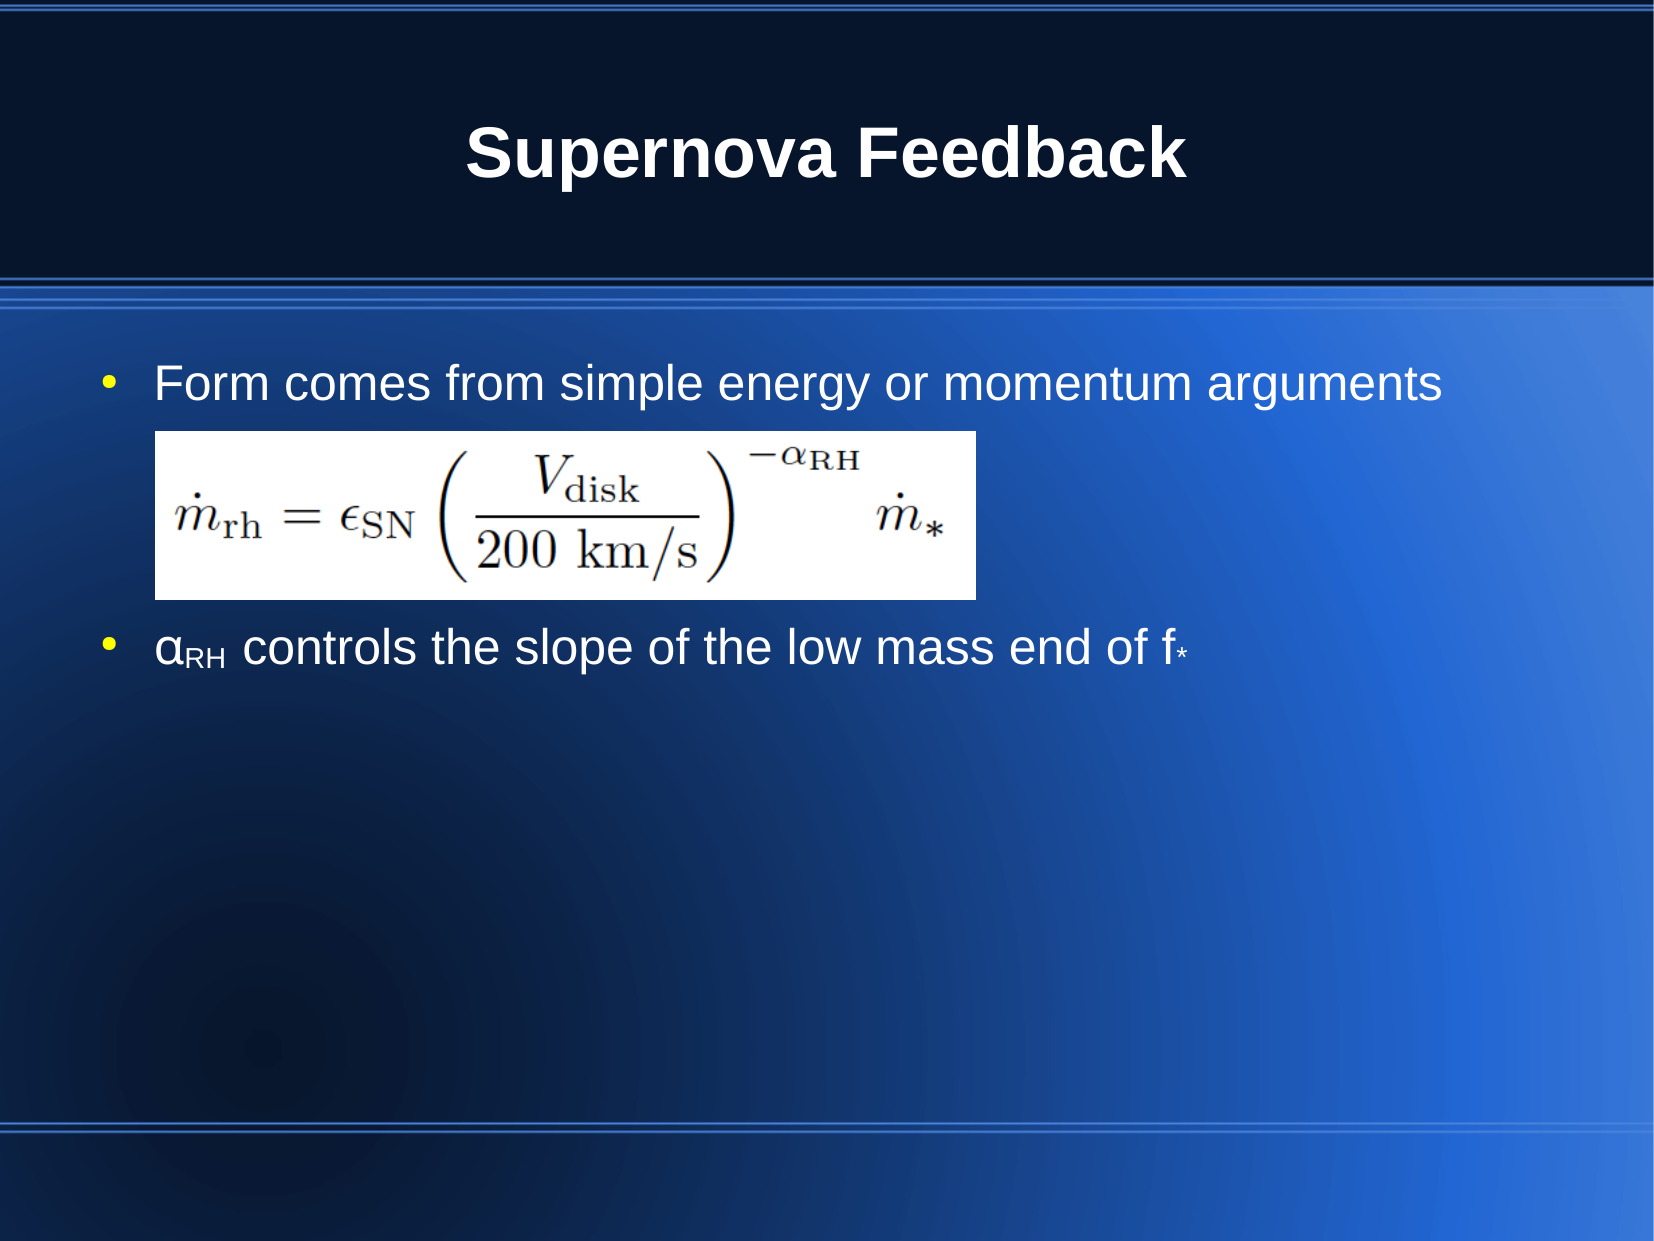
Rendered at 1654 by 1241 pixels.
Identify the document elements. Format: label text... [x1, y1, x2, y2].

list Form comes from simple energy or momentum arguments αRH controls the slope of the low mass end of f* [82, 355, 1571, 1058]
title Supernova Feedback [82, 49, 1571, 257]
picture [0, 0, 1654, 1241]
